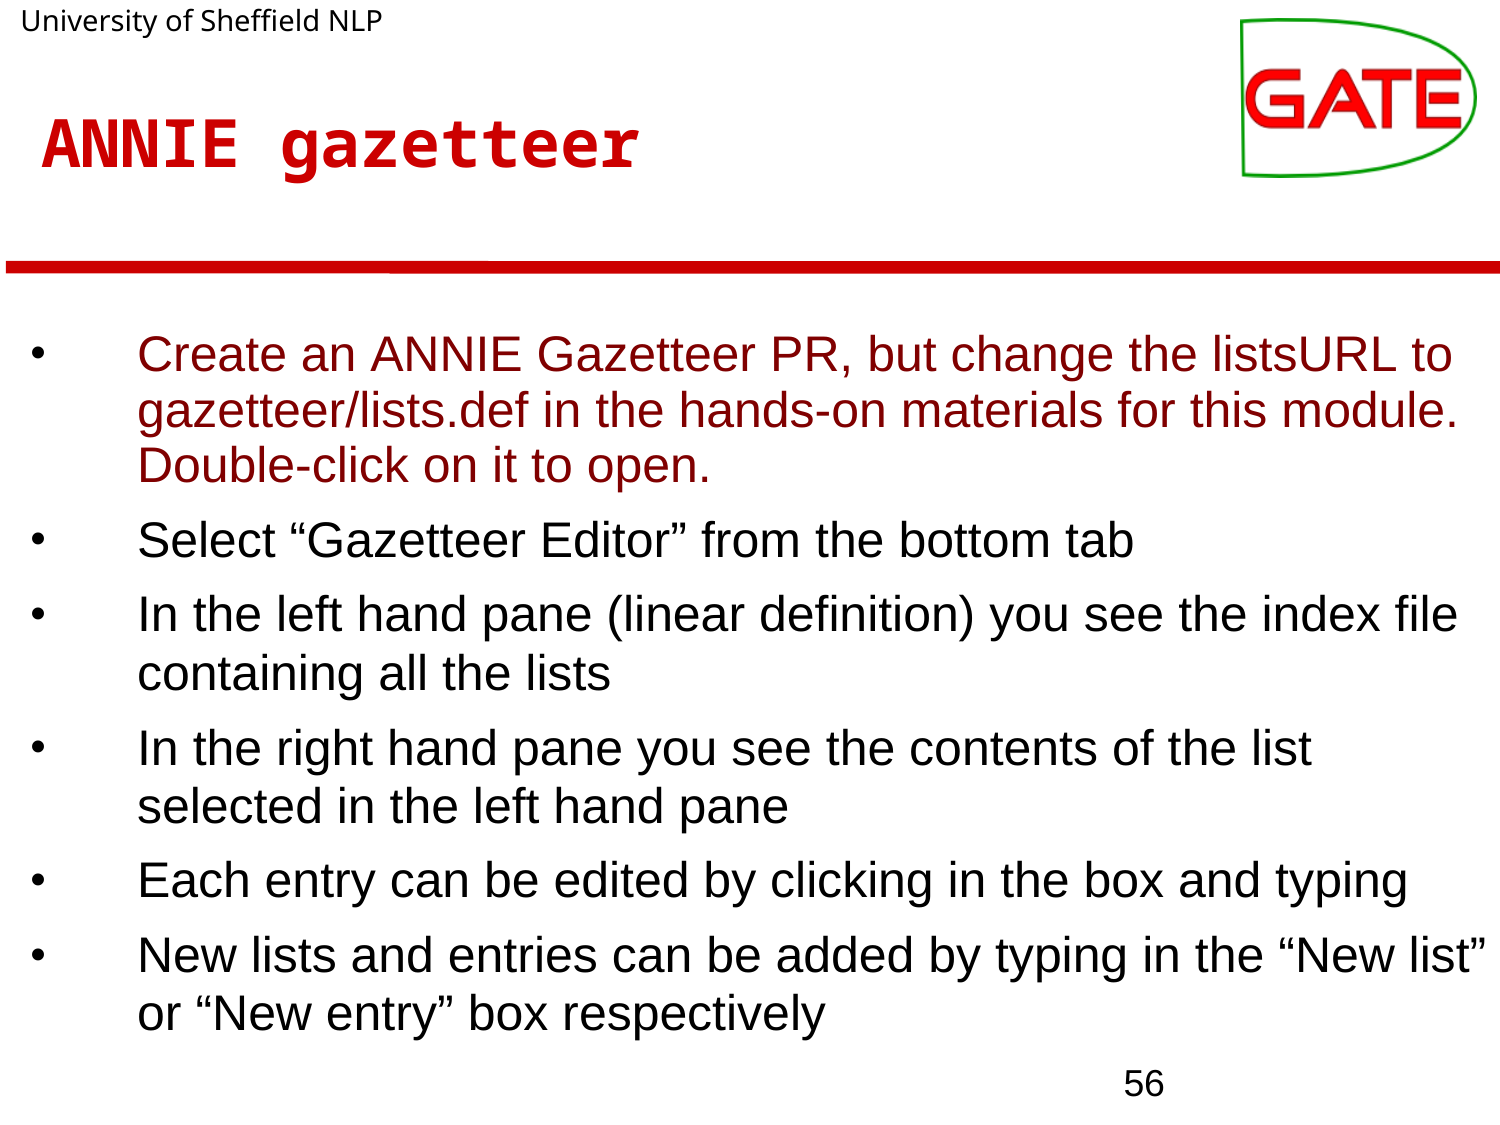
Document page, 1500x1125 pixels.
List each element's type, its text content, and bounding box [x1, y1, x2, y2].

list Create an ANNIE Gazetteer PR, but change the listsURL to gazetteer/lists.def in the hands-on materials for this module. Double-click on it to open. Select “Gazetteer Editor” from the bottom tab In the left hand pane (linear definition) you see the index file containing all the lists In the right hand pane you see the contents of the list selected in the left hand pane Each entry can be edited by clicking in the box and typing New lists and entries can be added by typing in the “New list” or “New entry” box respectively [29, 324, 1488, 1125]
picture [1240, 18, 1477, 178]
title ANNIE gazetteer [41, 38, 1387, 250]
